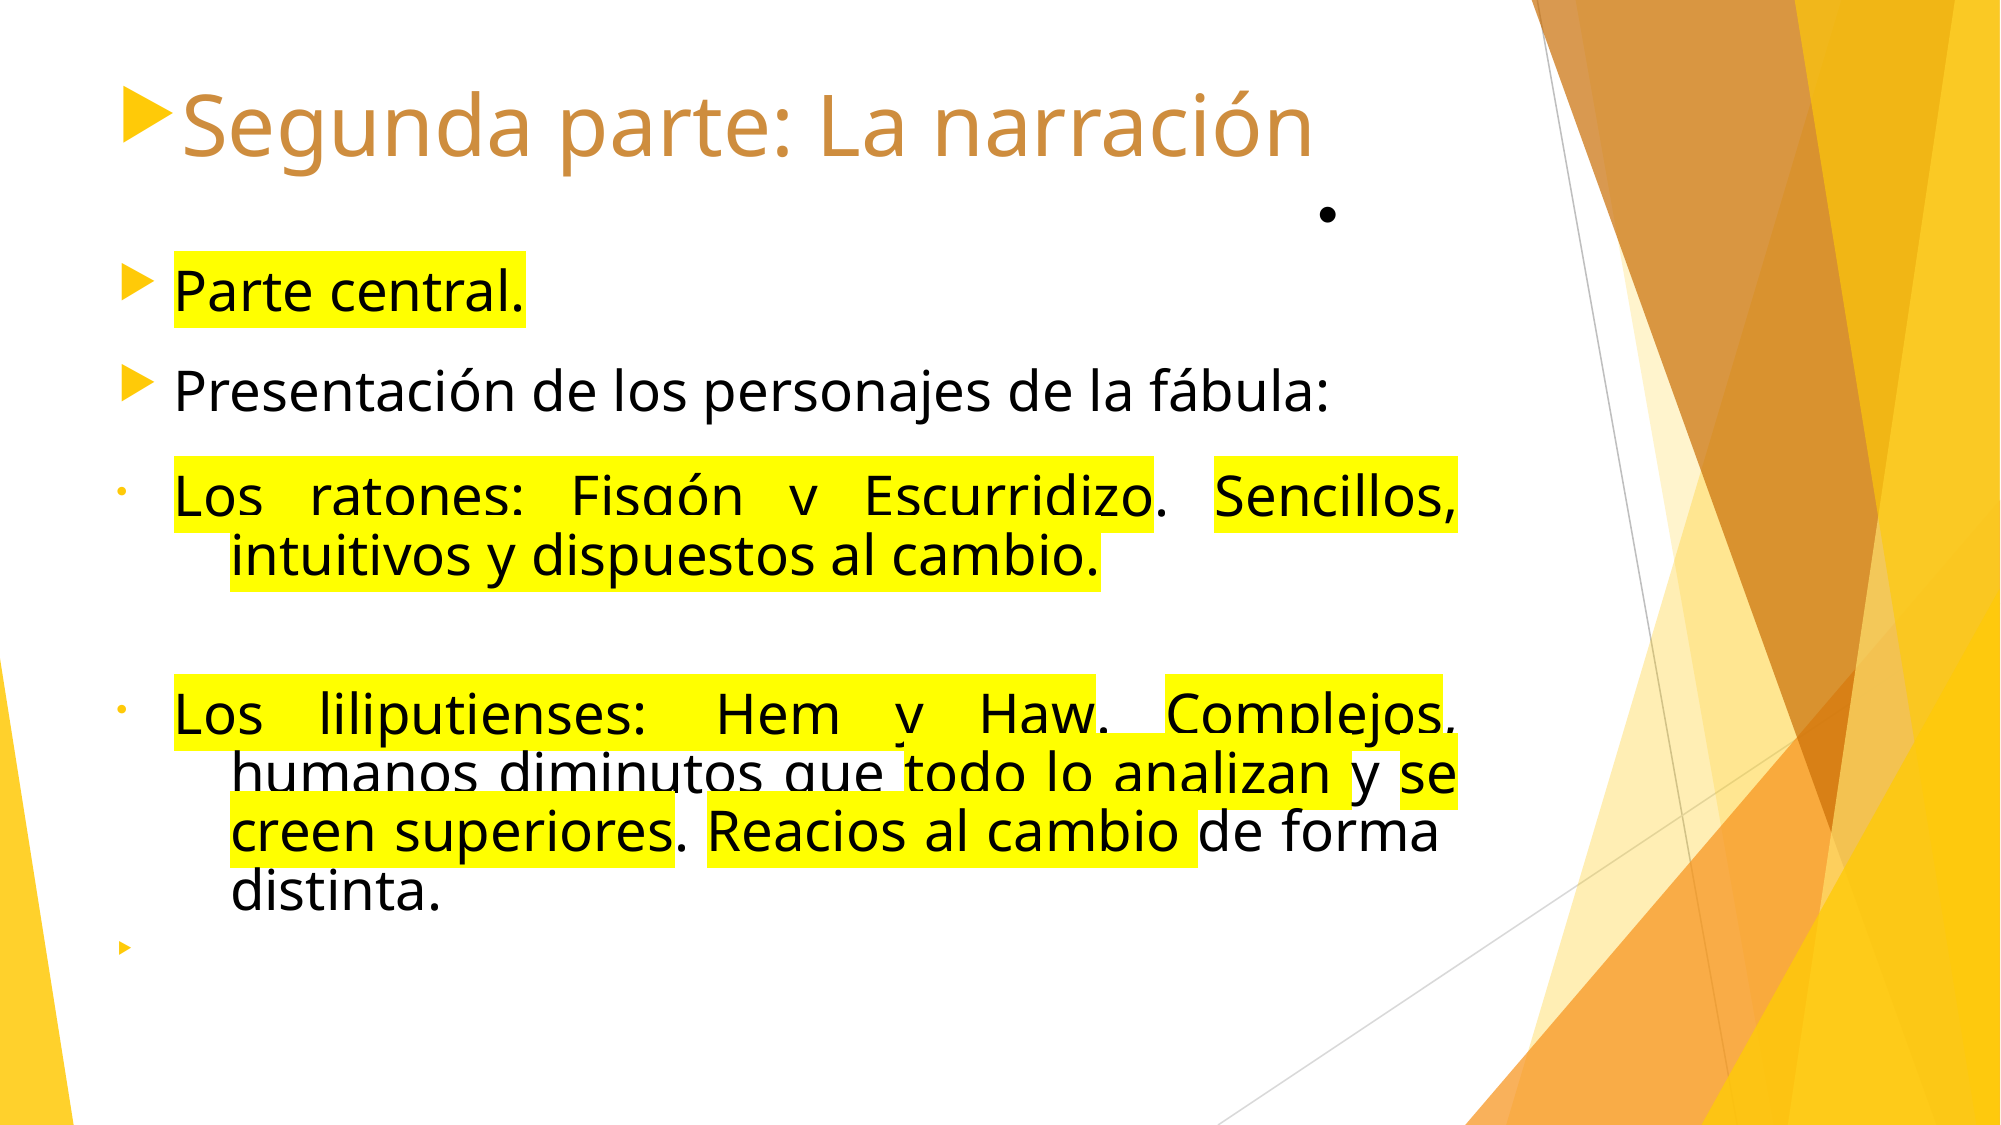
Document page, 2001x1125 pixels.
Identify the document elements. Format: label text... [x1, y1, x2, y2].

list Segunda parte: La narración Parte central. Presentación de los personajes de la fábula: Los ratones: Fisgón y Escurridizo. Sencillos, intuitivos y dispuestos al cambio. Los liliputienses: Hem y Haw. Complejos, humanos diminutos que todo lo analizan y se creen superiores. Reacios al cambio de forma distinta. [102, 77, 1513, 1048]
